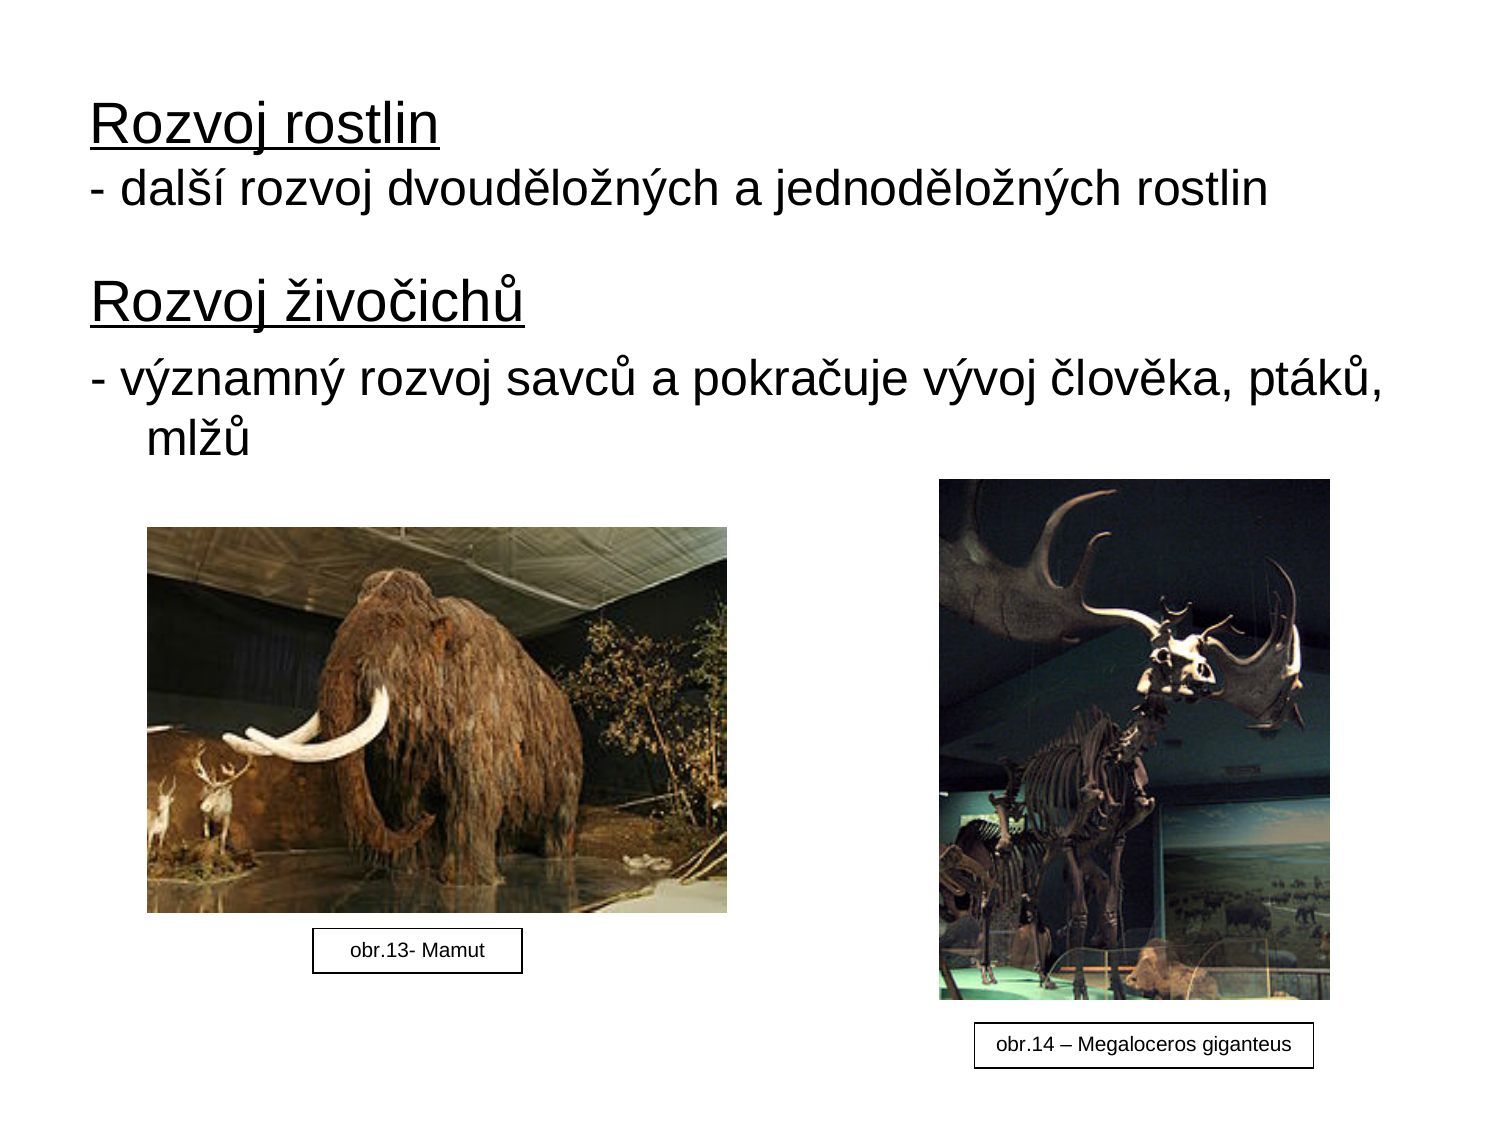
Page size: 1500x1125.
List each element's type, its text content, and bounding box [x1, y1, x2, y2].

text_box obr.13- Mamut [312, 928, 523, 974]
picture [147, 527, 727, 913]
text_box obr.14 – Megaloceros giganteus [974, 1023, 1314, 1068]
title Rozvoj rostlin - další rozvoj dvouděložných a jednoděložných rostlin [74, 45, 1424, 256]
picture [939, 479, 1330, 1000]
list Rozvoj živočichů - významný rozvoj savců a pokračuje vývoj člověka, ptáků, mlžů [75, 255, 1426, 1005]
